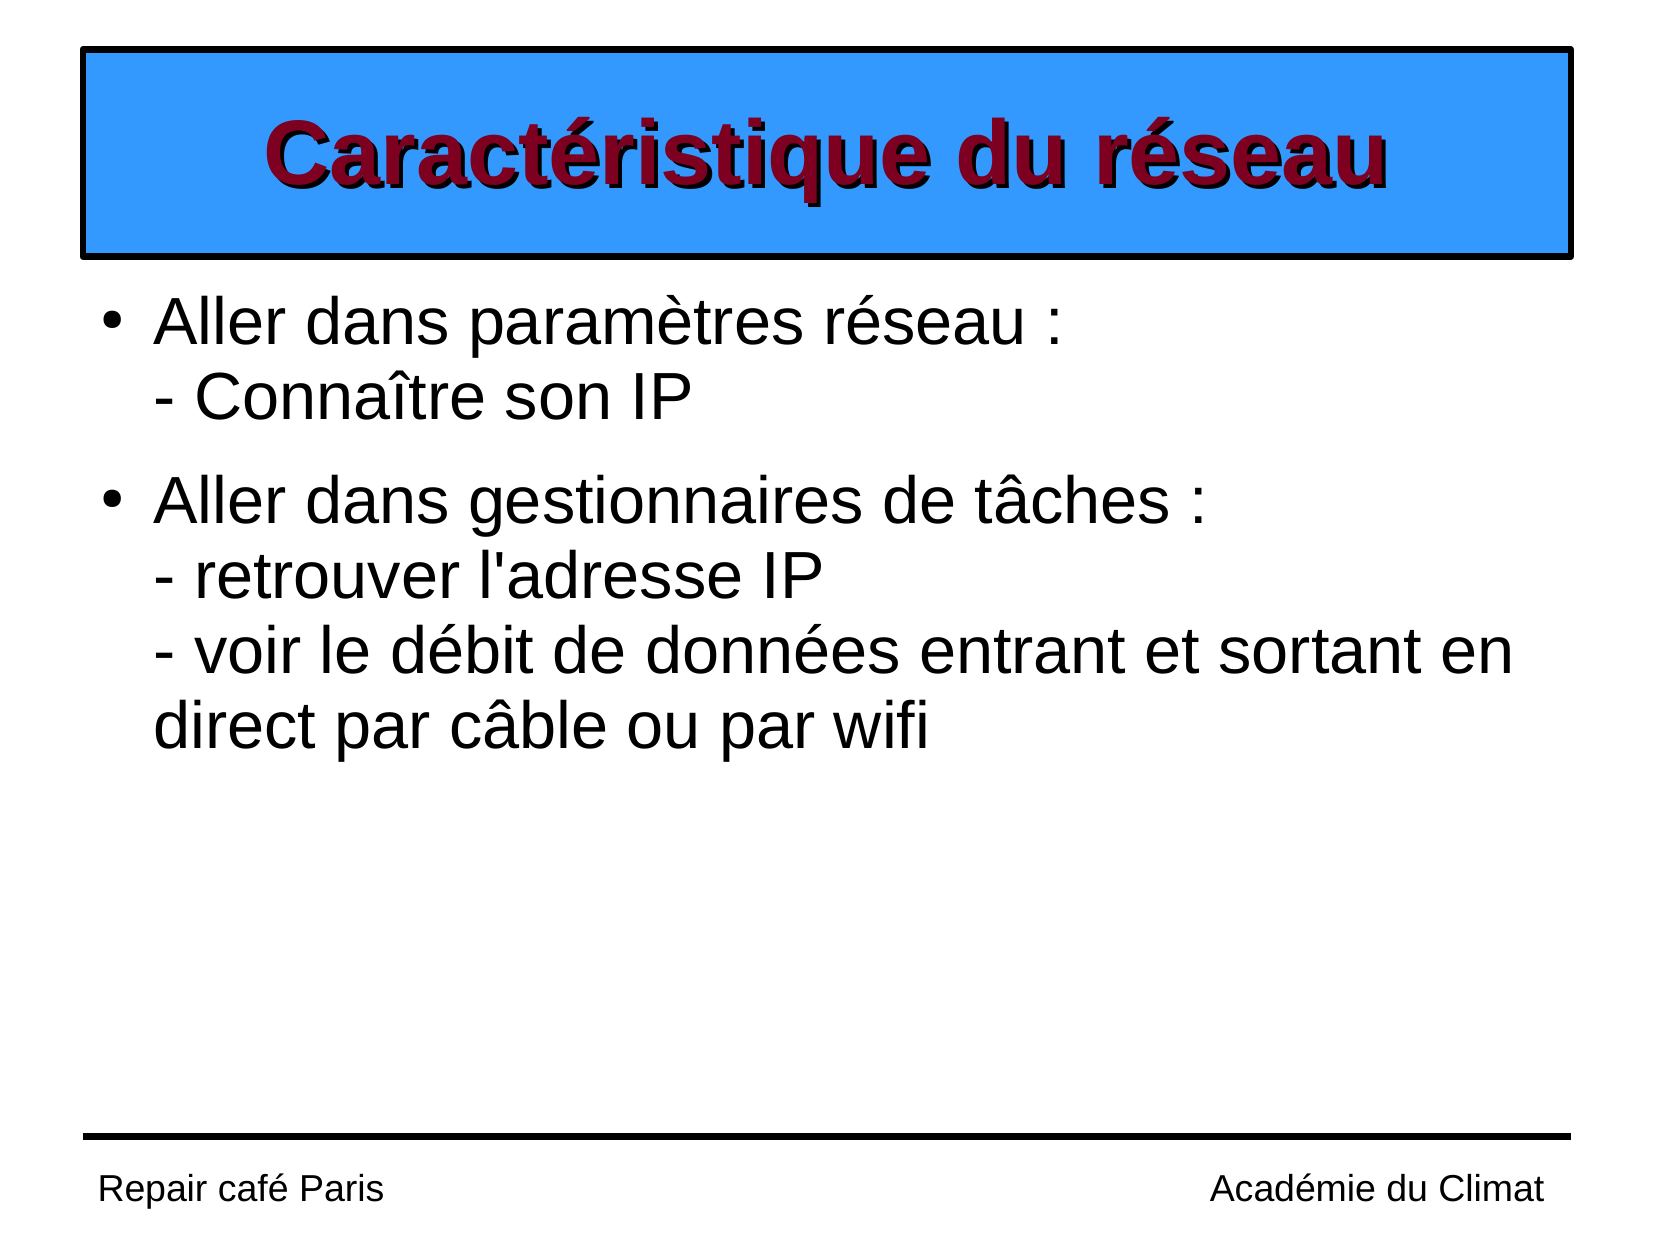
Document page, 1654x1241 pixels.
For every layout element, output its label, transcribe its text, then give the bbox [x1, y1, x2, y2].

title Caractéristique du réseau [82, 49, 1571, 257]
list Aller dans paramètres réseau : - Connaître son IP Aller dans gestionnaires de tâches : - retrouver l'adresse IP - voir le débit de données entrant et sortant en direct par câble ou par wifi [82, 284, 1571, 1103]
text_box Repair café Paris Académie du Climat [82, 1160, 1571, 1217]
